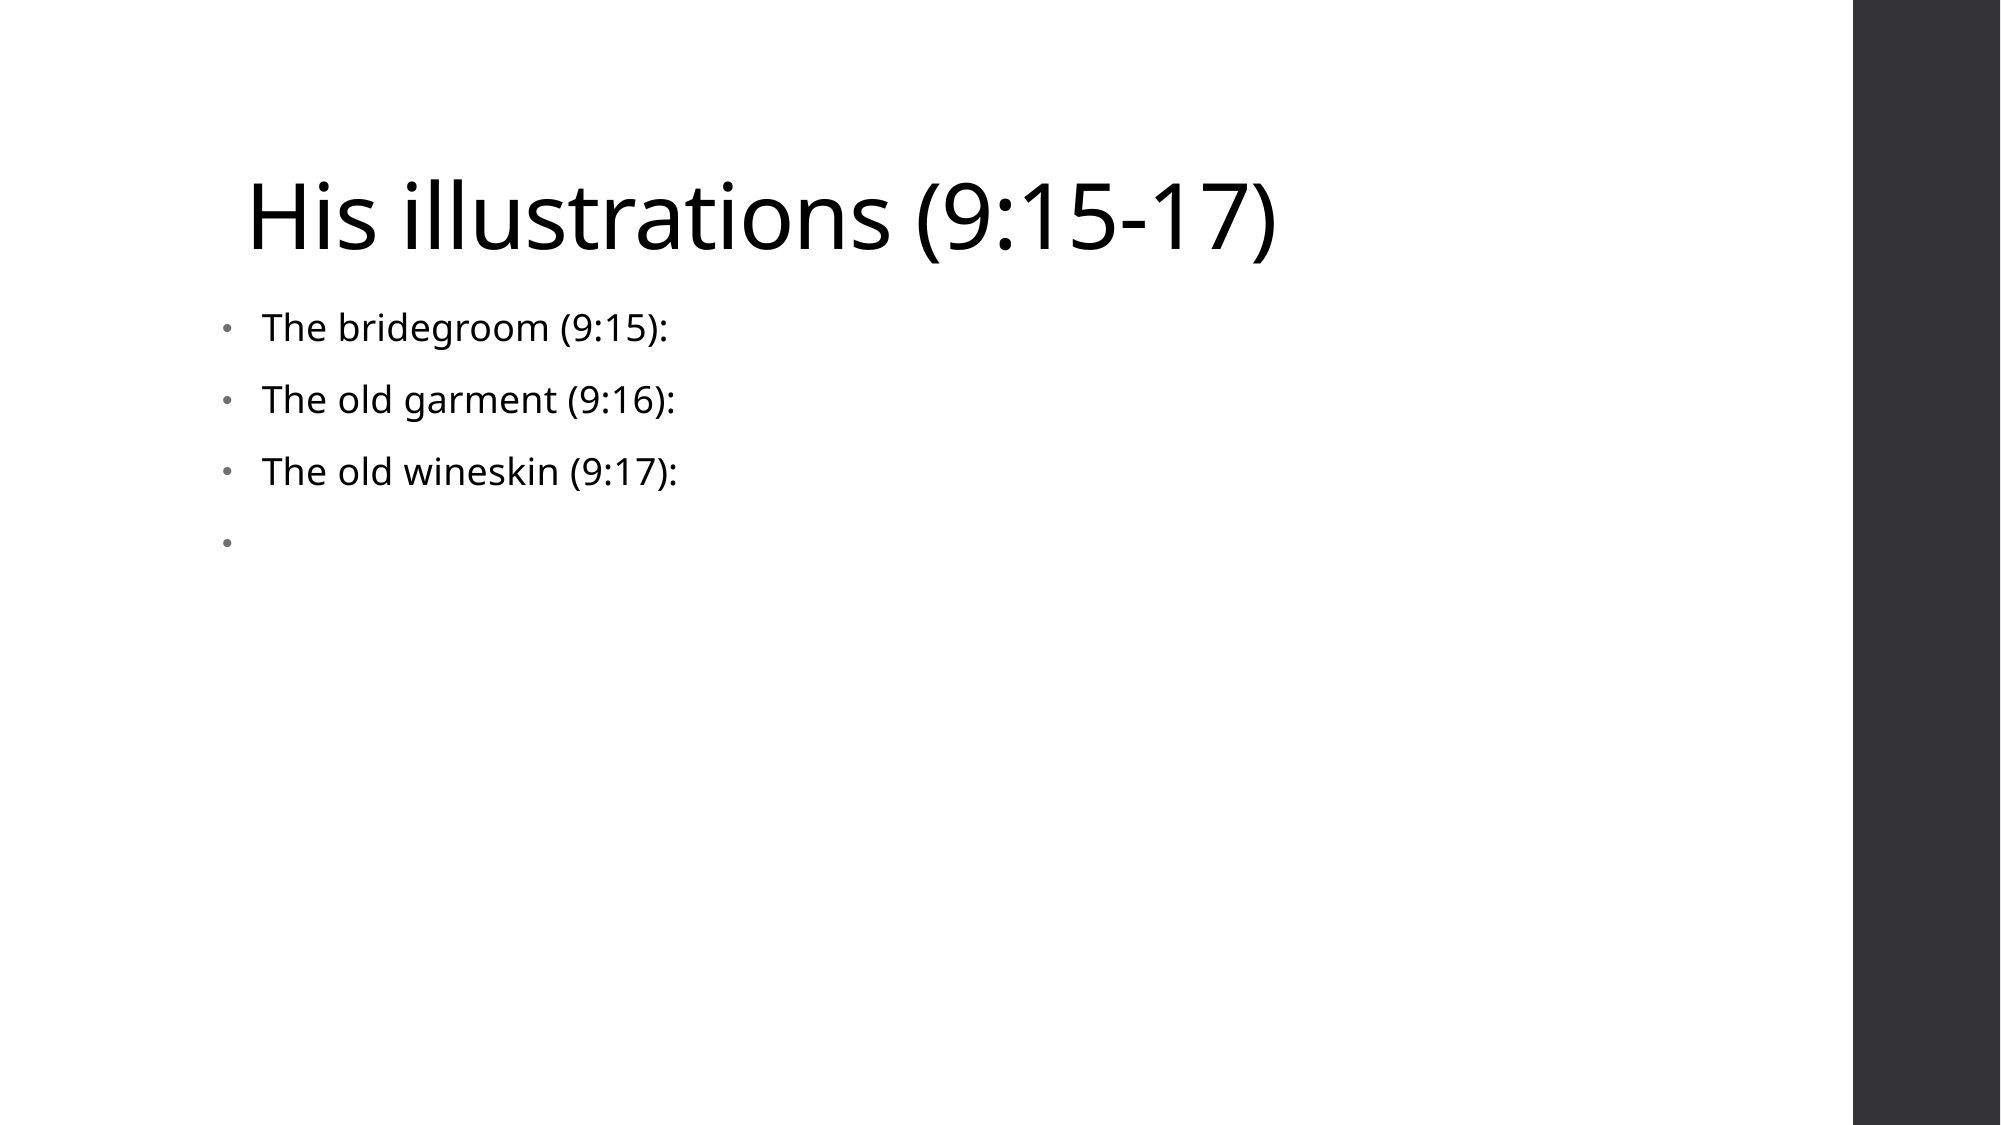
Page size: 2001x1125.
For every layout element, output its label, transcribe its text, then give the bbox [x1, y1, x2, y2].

title His illustrations (9:15-17) [206, 60, 1797, 278]
list The bridegroom (9:15): The old garment (9:16): The old wineskin (9:17): [206, 299, 1617, 1014]
